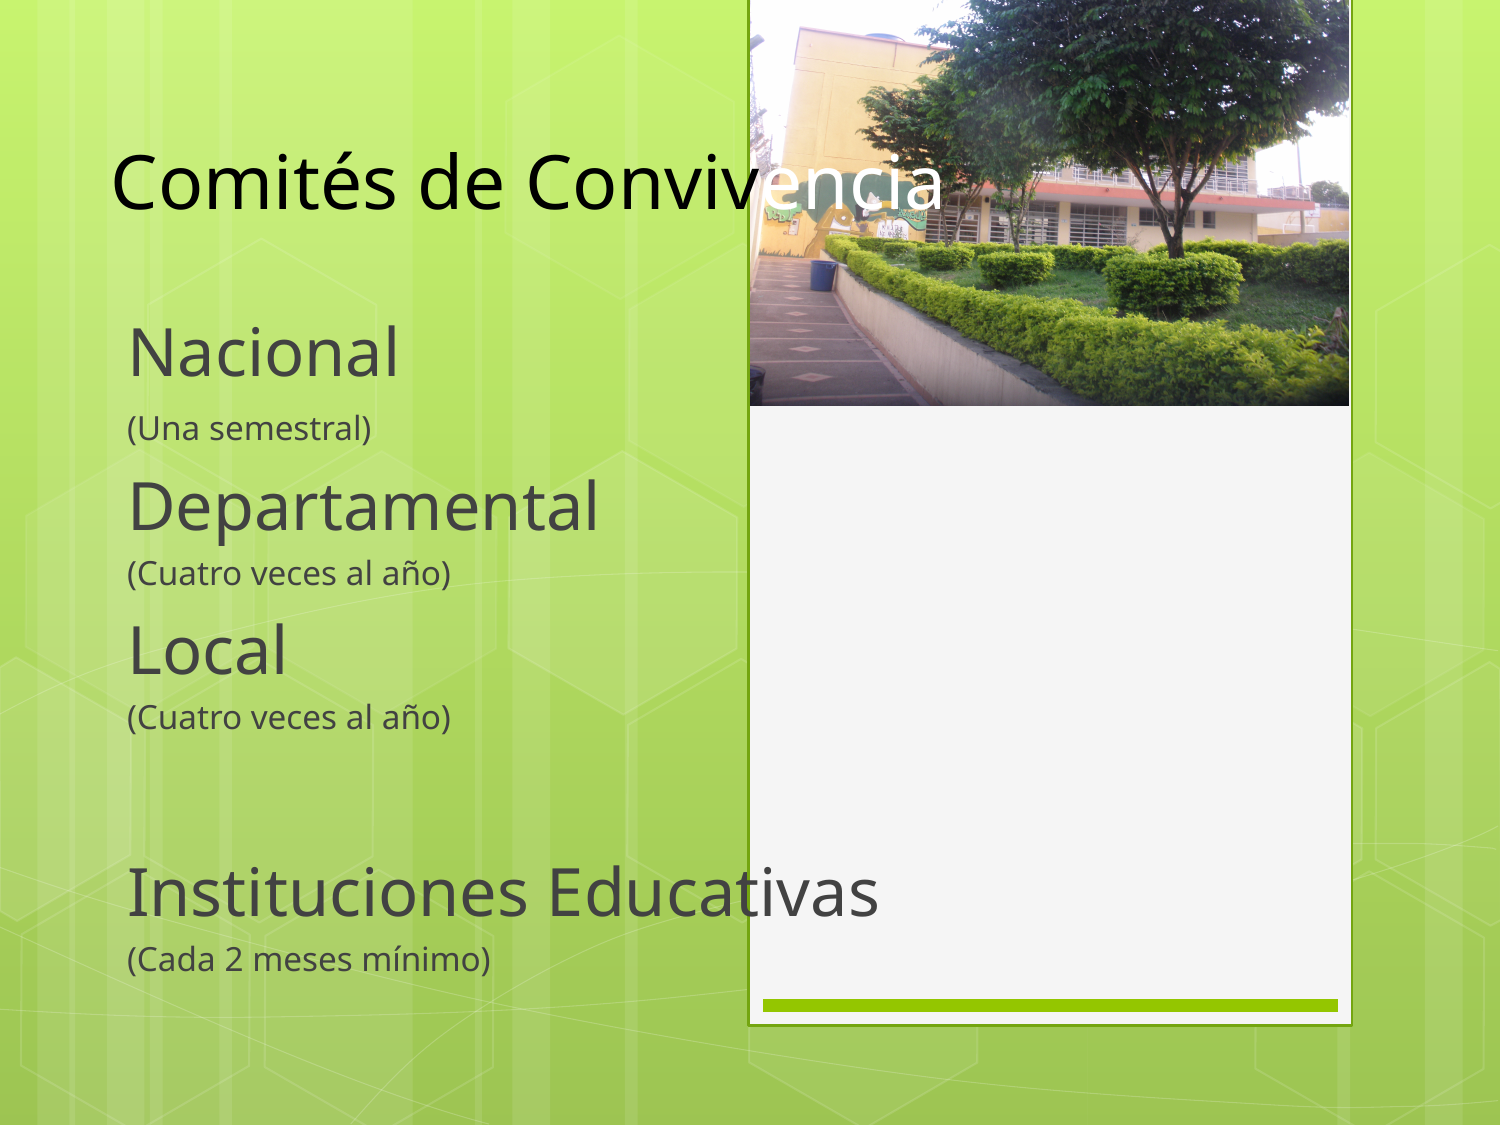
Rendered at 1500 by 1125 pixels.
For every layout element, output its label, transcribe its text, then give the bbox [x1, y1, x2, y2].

title Comités de Convivencia [0, 66, 1058, 232]
subtitle Nacional (Una semestral) Departamental (Cuatro veces al año) Local (Cuatro veces al año) Instituciones Educativas (Cada 2 meses mínimo) [112, 302, 1069, 578]
picture [750, 0, 1349, 406]
